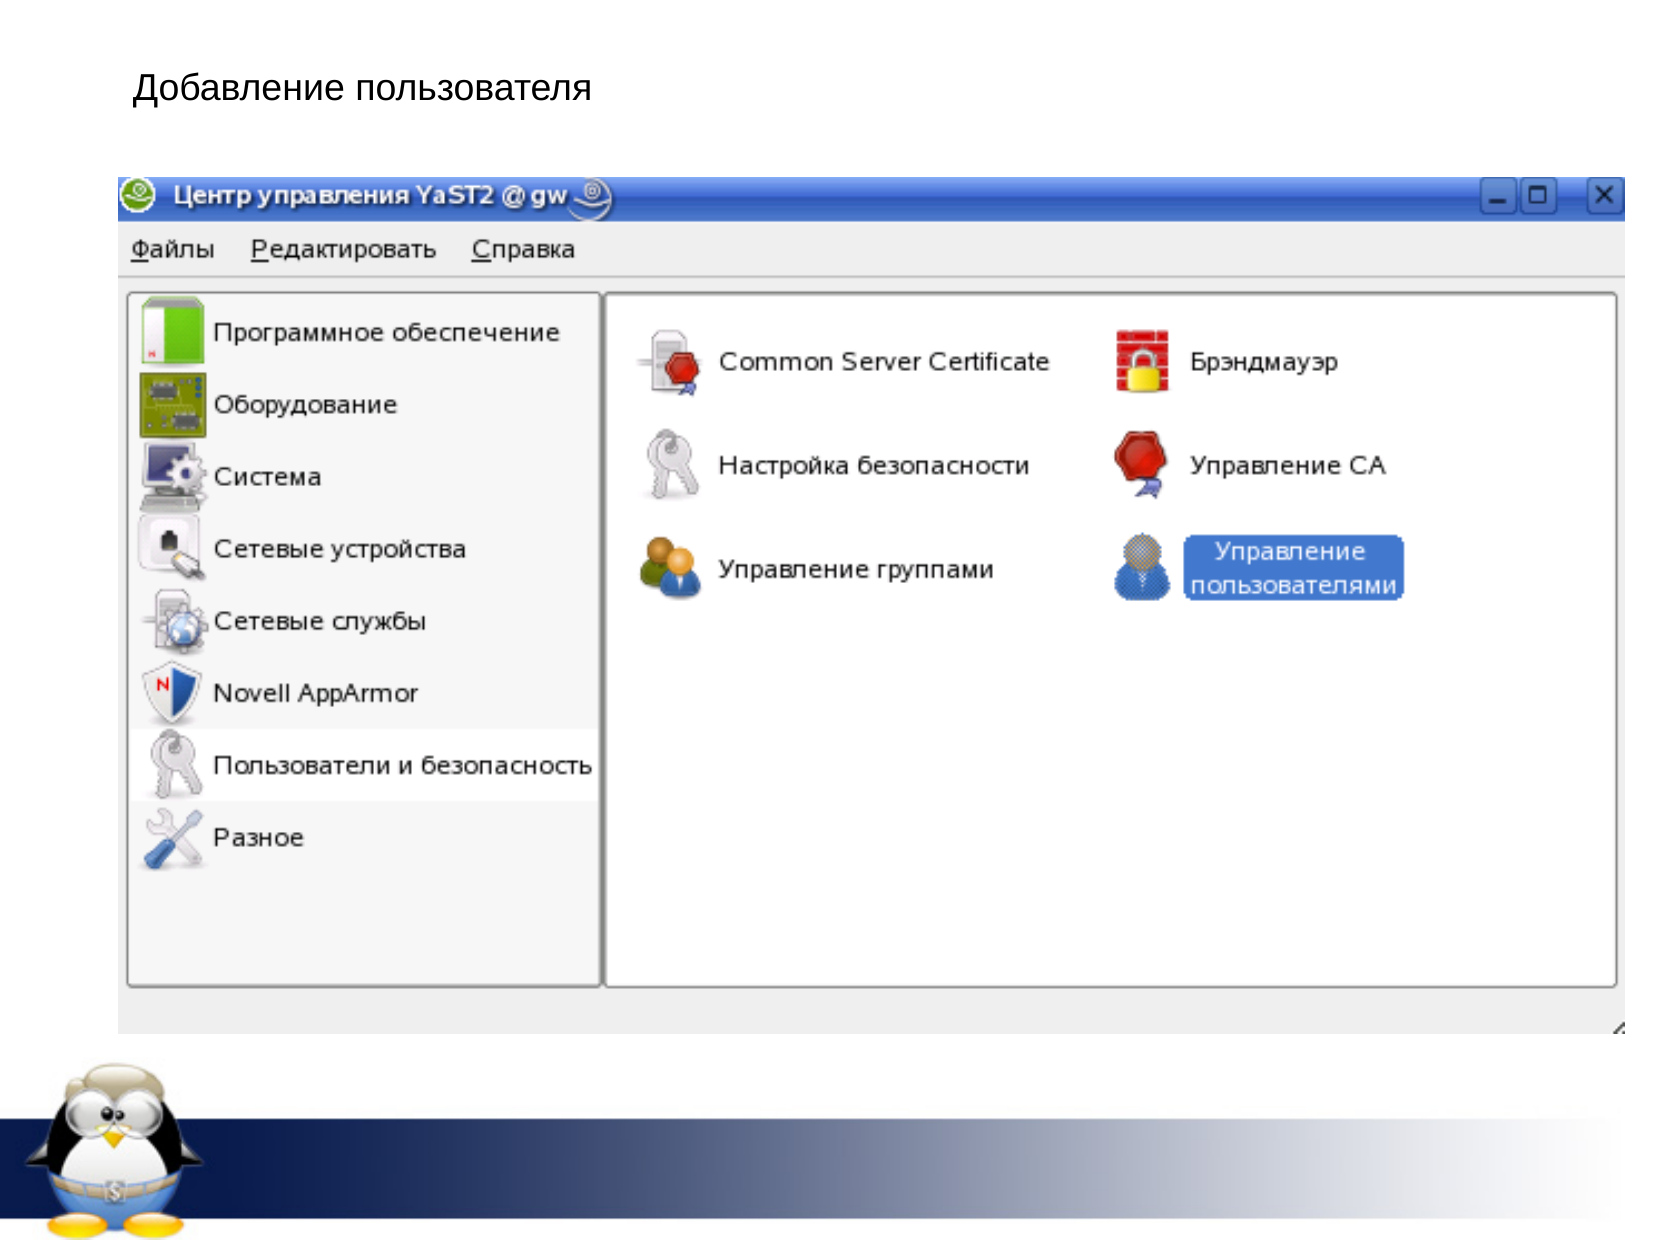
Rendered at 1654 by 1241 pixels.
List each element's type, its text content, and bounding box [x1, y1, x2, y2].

picture [118, 177, 1625, 1034]
text_box Добавление пользователя [118, 59, 609, 116]
picture [0, 1057, 1654, 1241]
